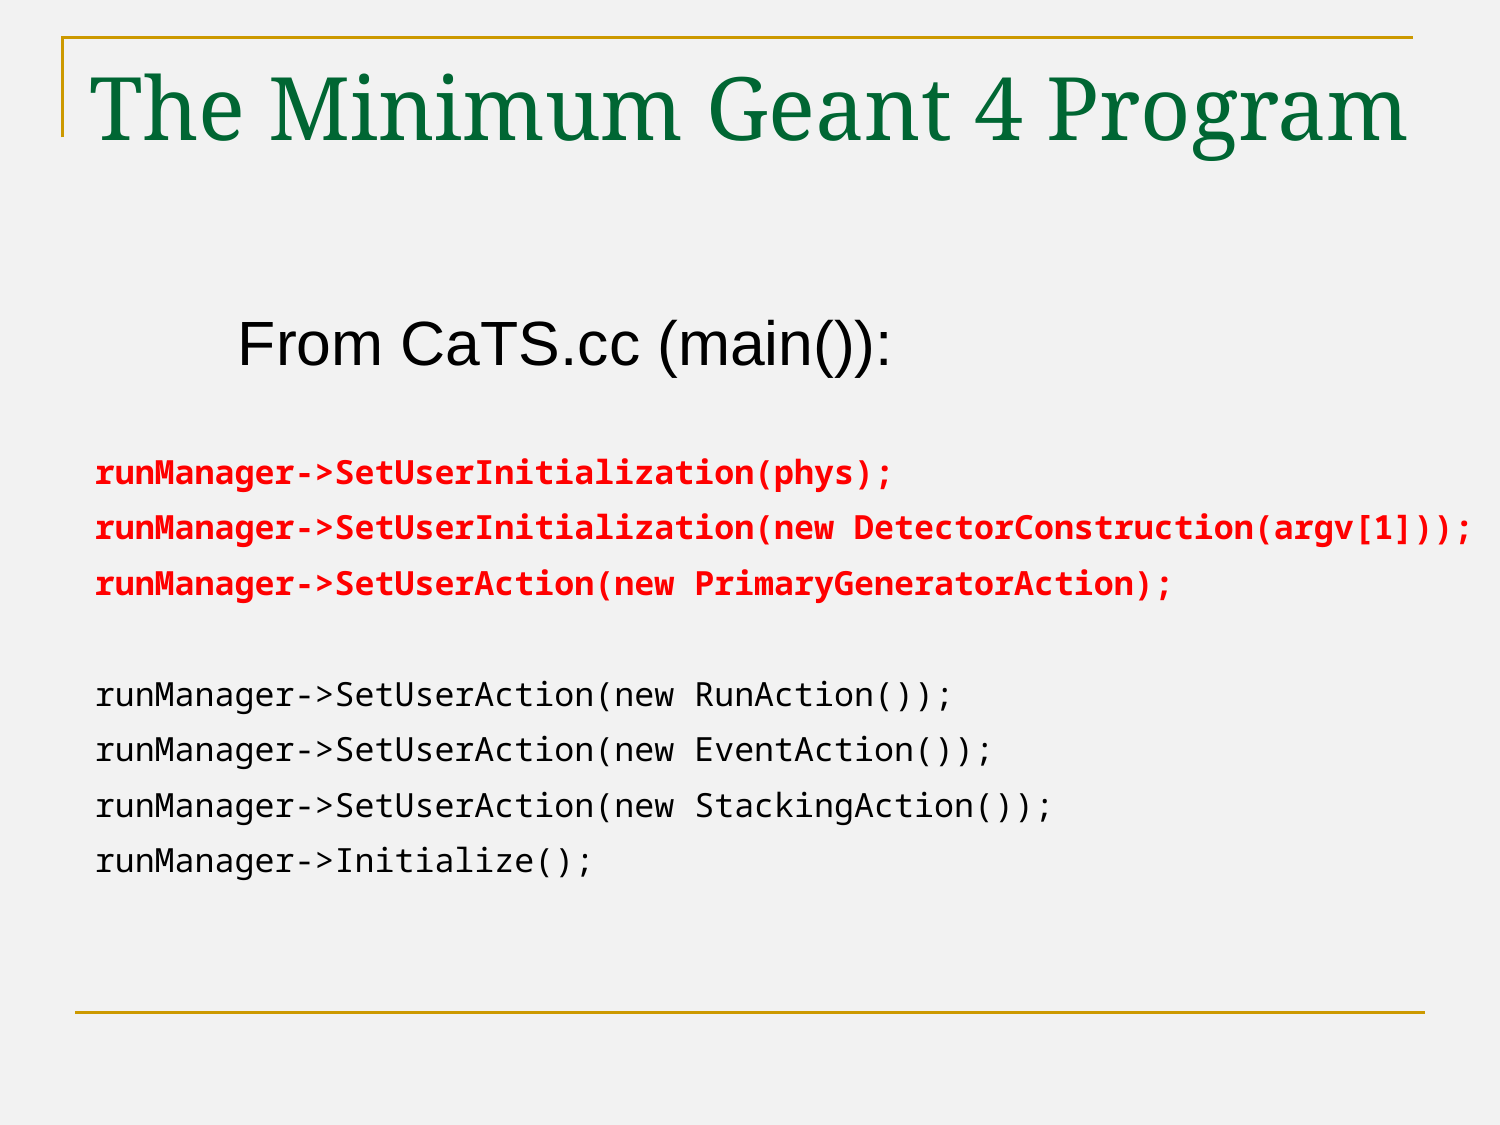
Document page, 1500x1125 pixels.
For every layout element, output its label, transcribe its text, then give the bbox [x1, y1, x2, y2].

text_box runManager->SetUserInitialization(phys); runManager->SetUserInitialization(new DetectorConstruction(argv[1])); runManager->SetUserAction(new PrimaryGeneratorAction); runManager->SetUserAction(new RunAction()); runManager->SetUserAction(new EventAction()); runManager->SetUserAction(new StackingAction()); runManager->Initialize(); [0, 443, 1500, 888]
text_box From CaTS.cc (main()): [223, 295, 909, 385]
title The Minimum Geant 4 Program [75, 45, 1426, 272]
